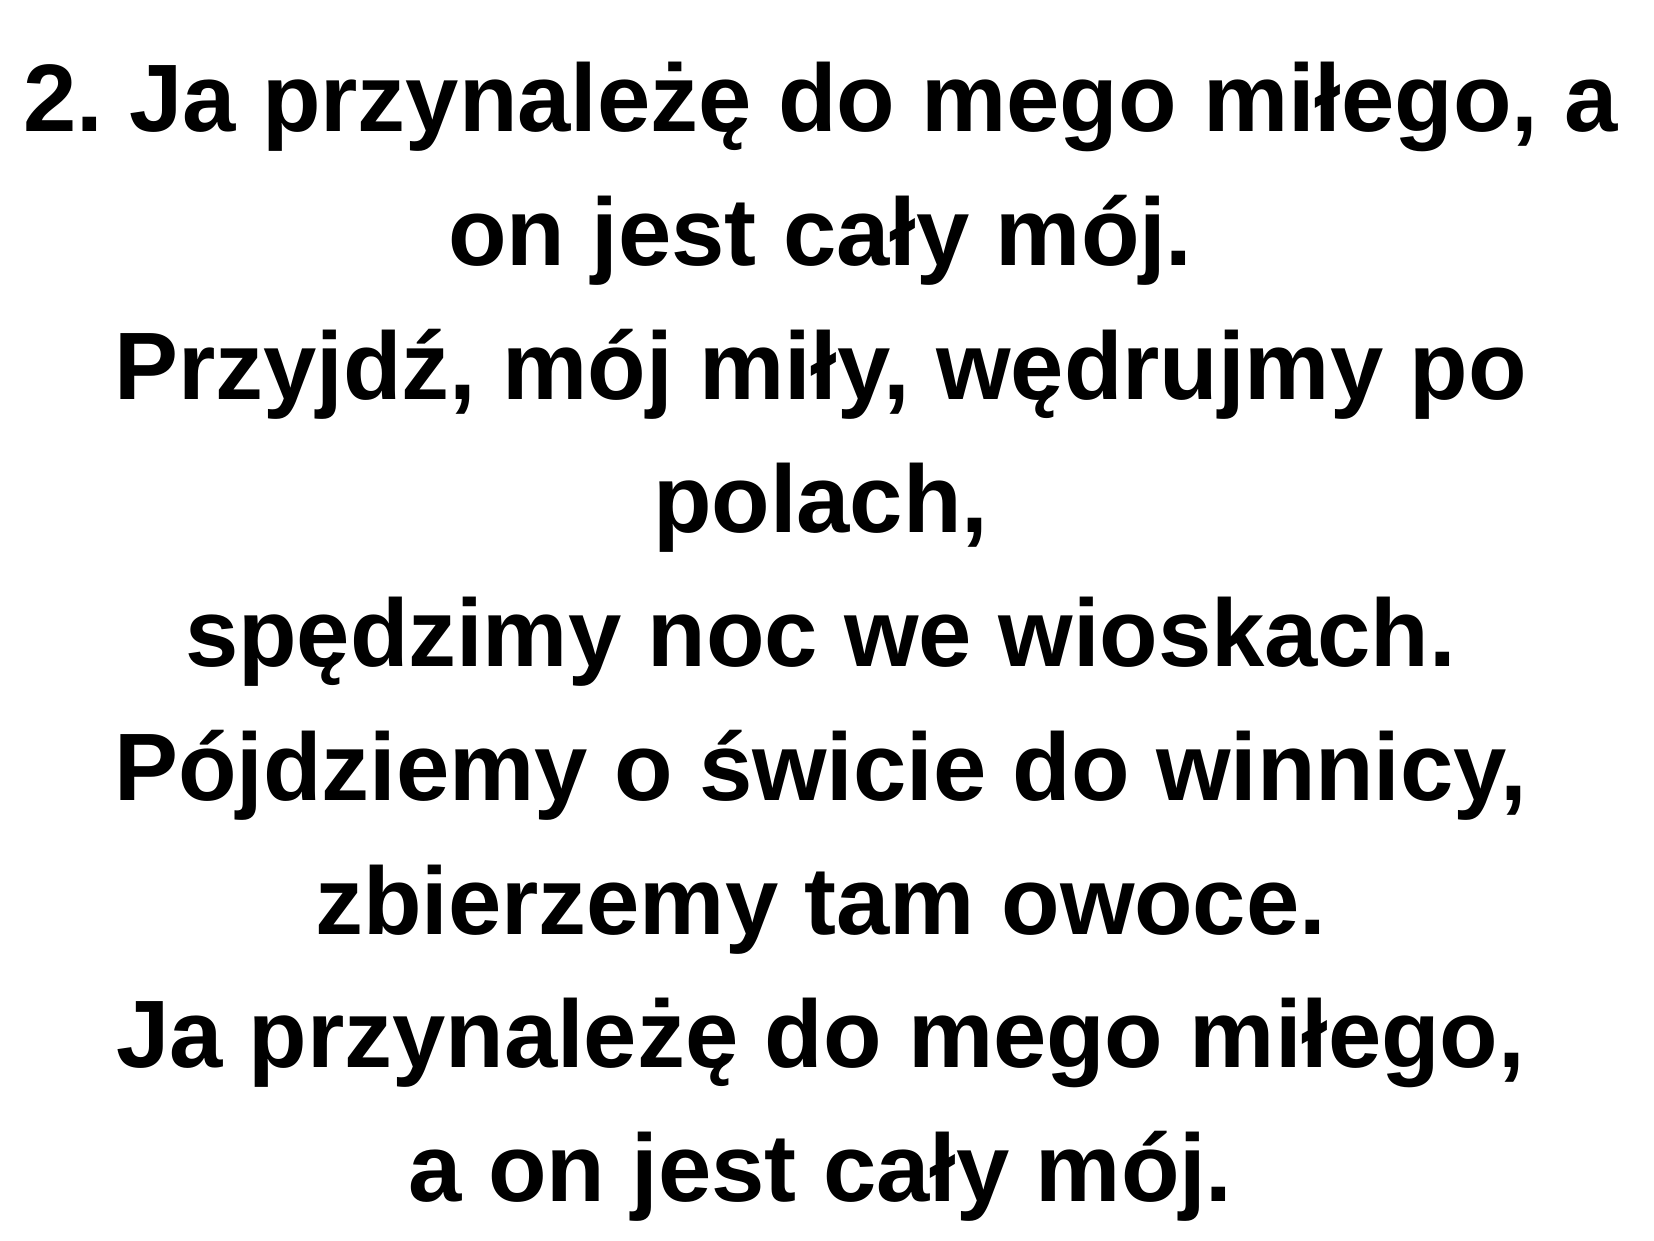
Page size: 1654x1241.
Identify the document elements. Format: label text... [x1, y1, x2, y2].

subtitle 2. Ja przynależę do mego miłego, a on jest cały mój. Przyjdź, mój miły, wędrujmy po polach, spędzimy noc we wioskach. Pójdziemy o świcie do winnicy, zbierzemy tam owoce. Ja przynależę do mego miłego, a on jest cały mój. [0, 0, 1642, 1241]
